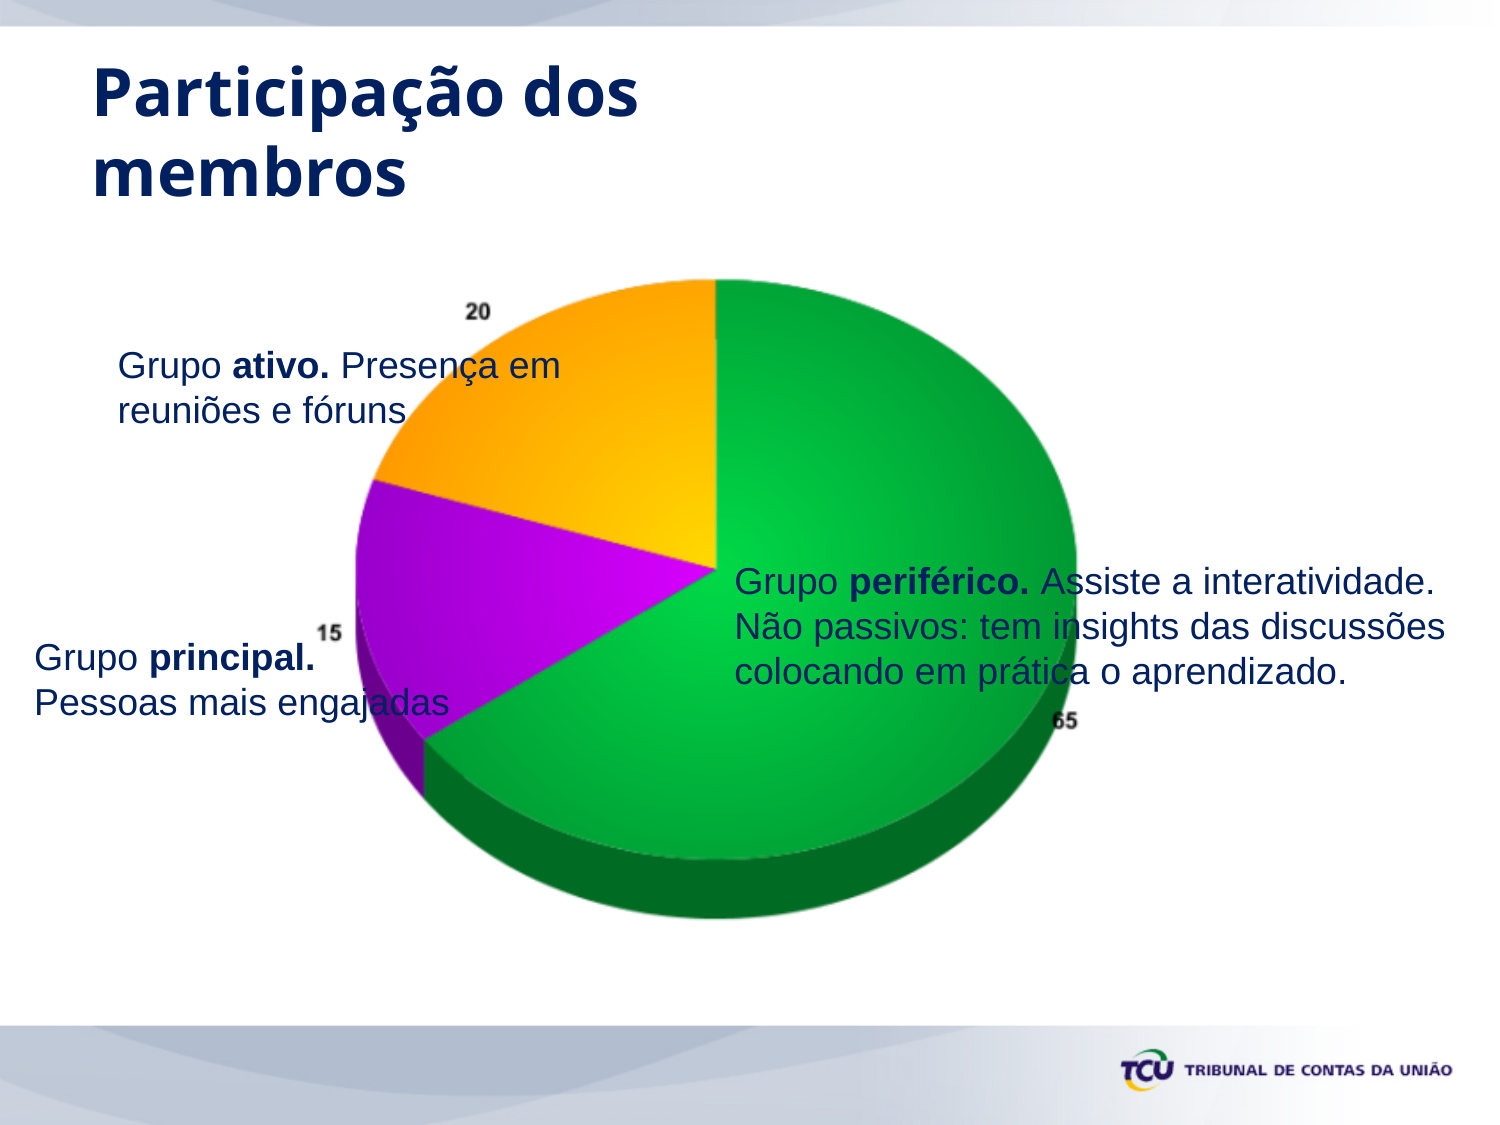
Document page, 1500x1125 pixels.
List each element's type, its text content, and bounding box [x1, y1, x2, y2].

text_box Grupo ativo. Presença em reuniões e fóruns [102, 333, 587, 439]
picture [0, 0, 1500, 1125]
text_box Grupo principal. Pessoas mais engajadas [19, 625, 472, 731]
title Participação dos membros [76, 66, 894, 194]
text_box Grupo periférico. Assiste a interatividade. Não passivos: tem insights das discussões colocando em prática o aprendizado. [719, 550, 1462, 701]
